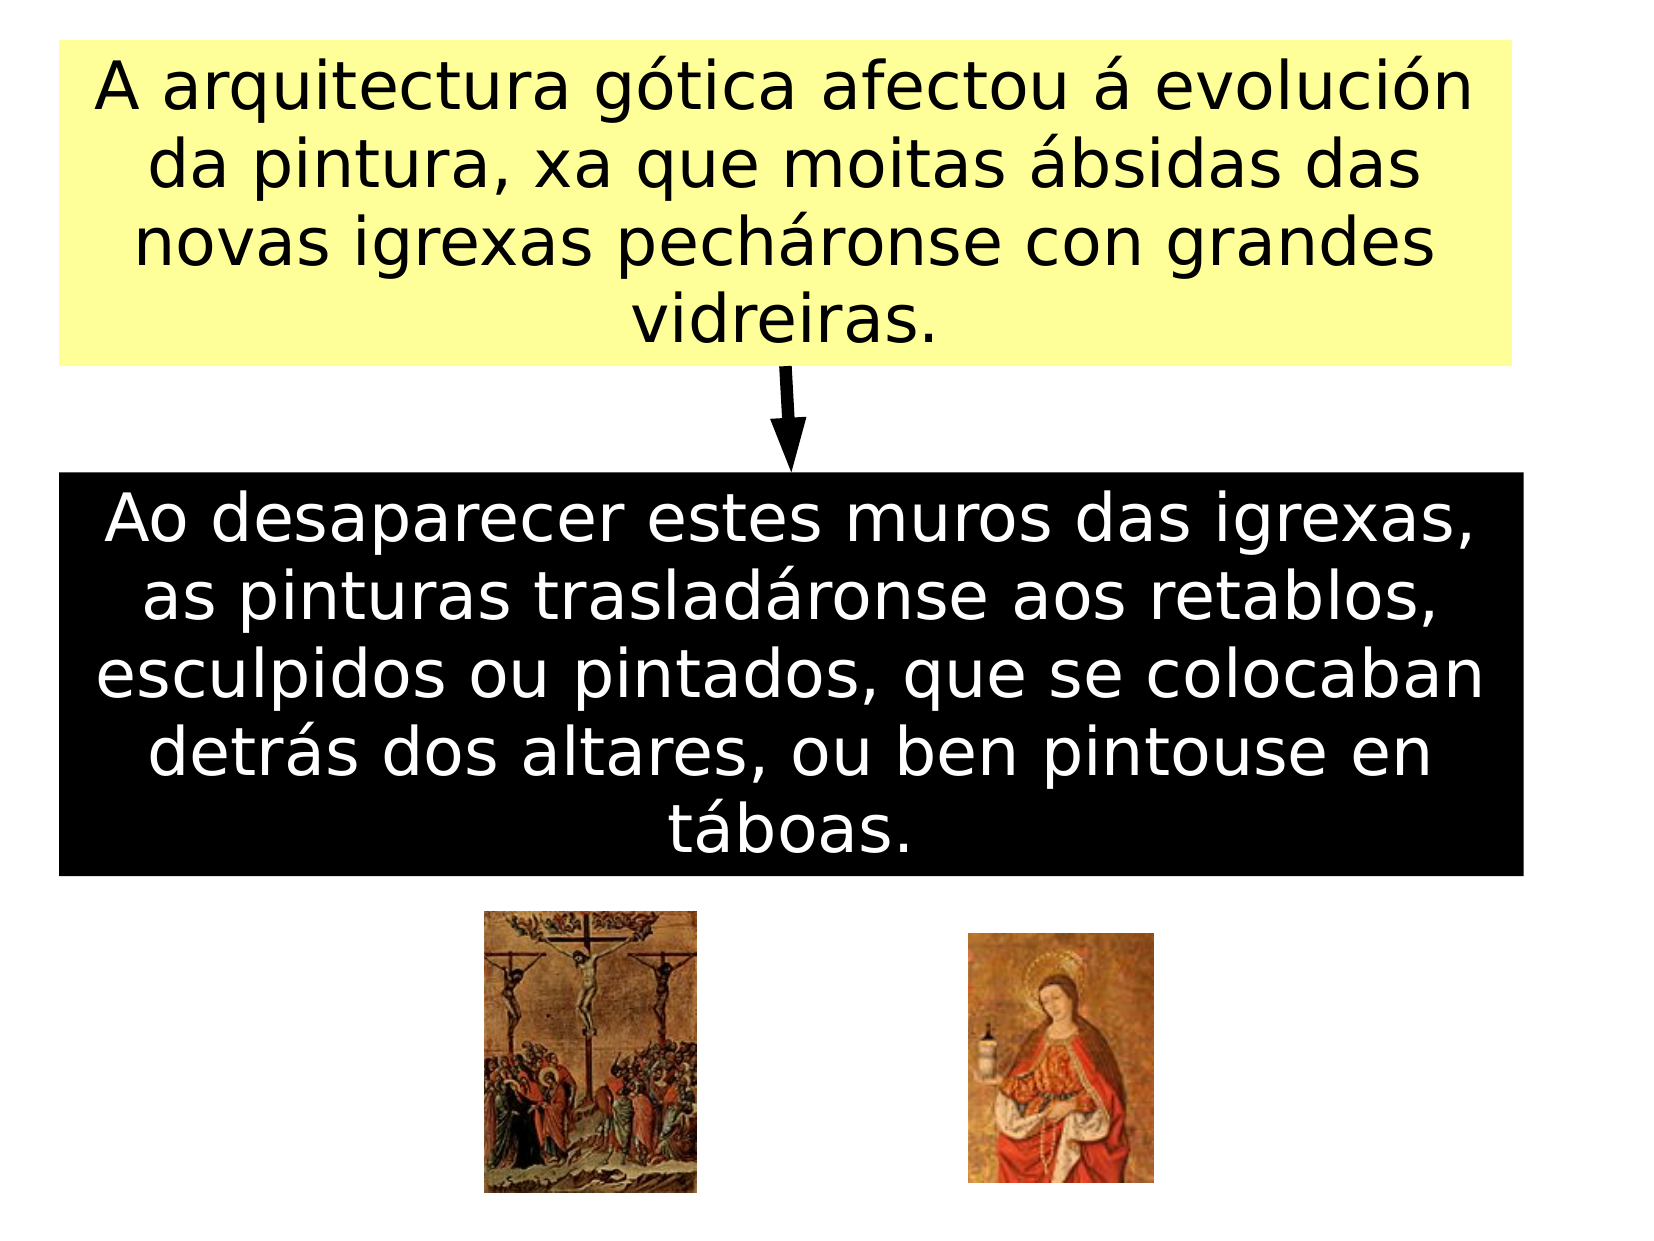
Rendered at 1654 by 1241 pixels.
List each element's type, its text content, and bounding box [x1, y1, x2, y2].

text_box Ao desaparecer estes muros das igrexas, as pinturas trasladáronse aos retablos, esculpidos ou pintados, que se colocaban detrás dos altares, ou ben pintouse en táboas. [59, 472, 1524, 877]
text_box A arquitectura gótica afectou á evolución da pintura, xa que moitas ábsidas das novas igrexas pecháronse con grandes vidreiras. [59, 40, 1512, 367]
picture [484, 911, 697, 1193]
picture [968, 933, 1154, 1183]
